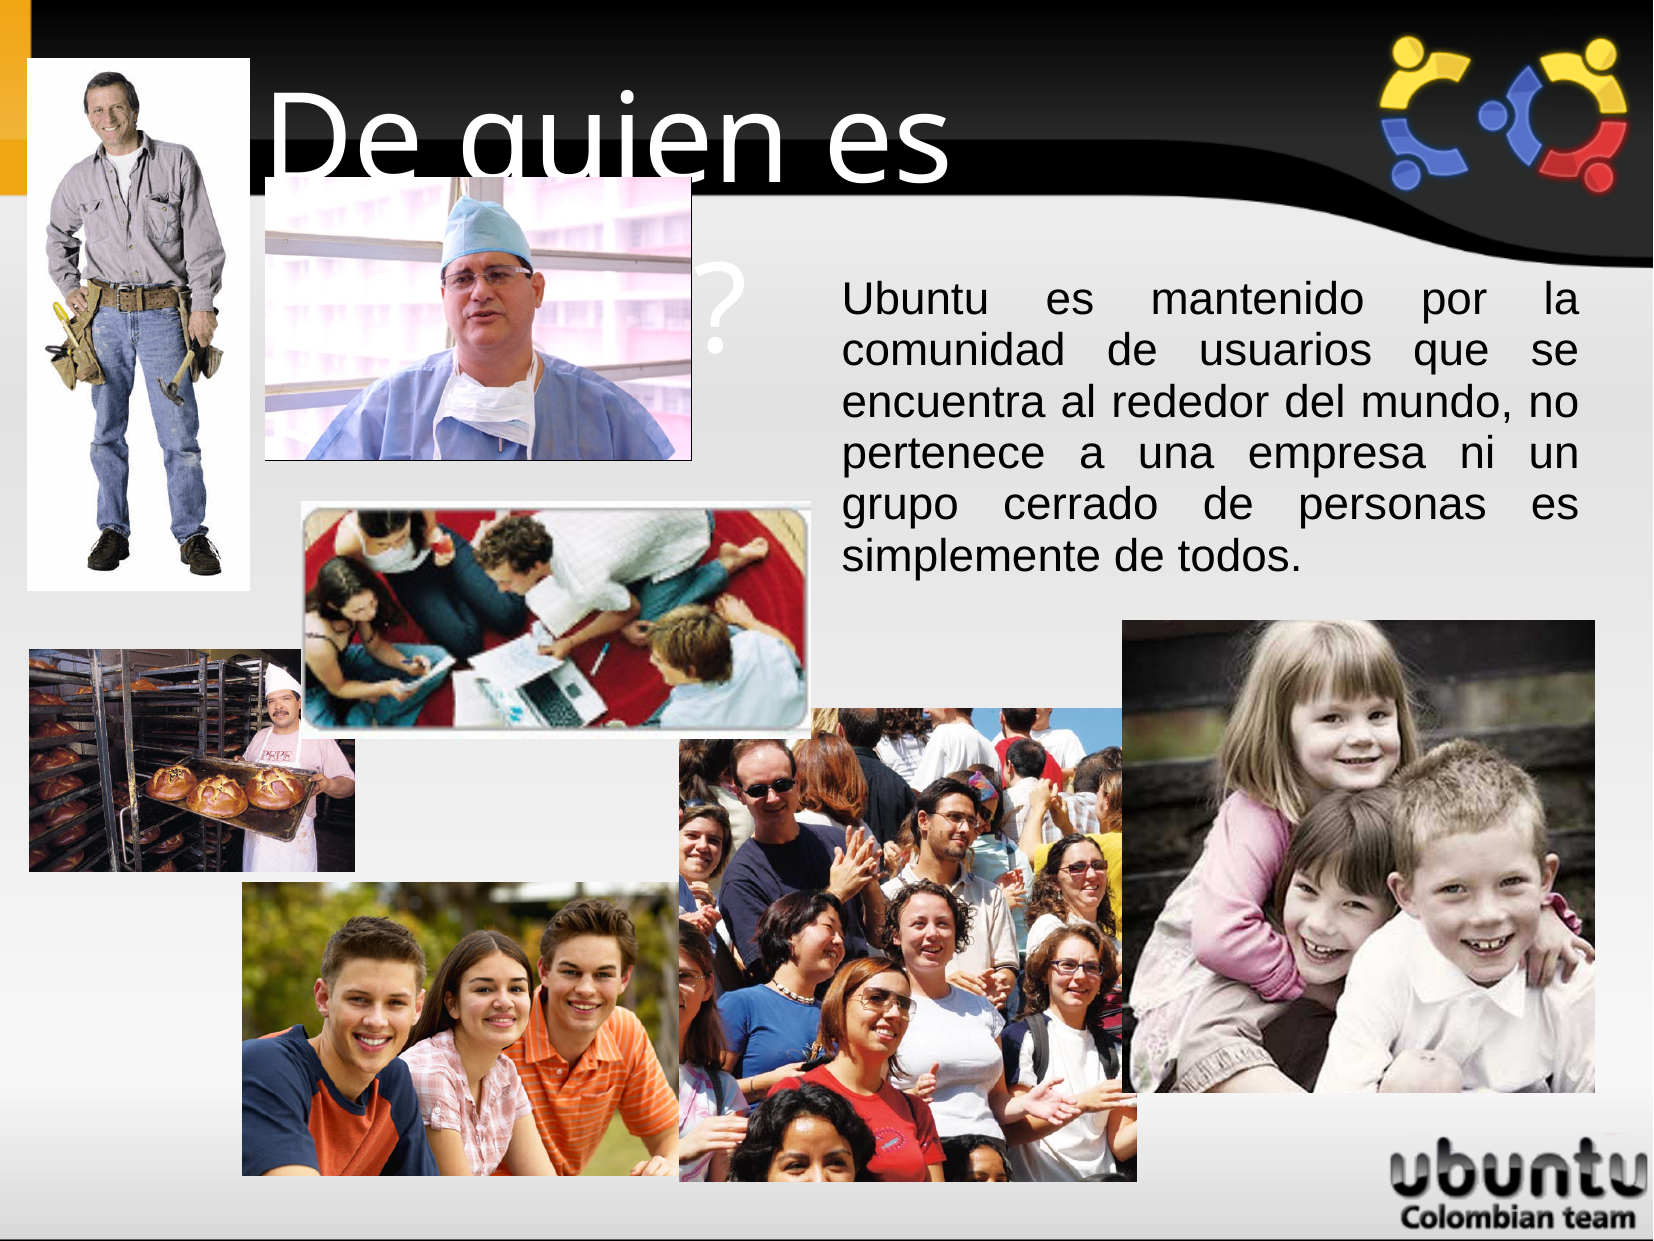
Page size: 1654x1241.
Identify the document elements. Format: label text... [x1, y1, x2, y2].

picture [0, 0, 1653, 1241]
text_box De quien es ubuntu? [248, 41, 1371, 180]
text_box Ubuntu es mantenido por la comunidad de usuarios que se encuentra al rededor del mundo, no pertenece a una empresa ni un grupo cerrado de personas es simplemente de todos. [826, 265, 1595, 640]
